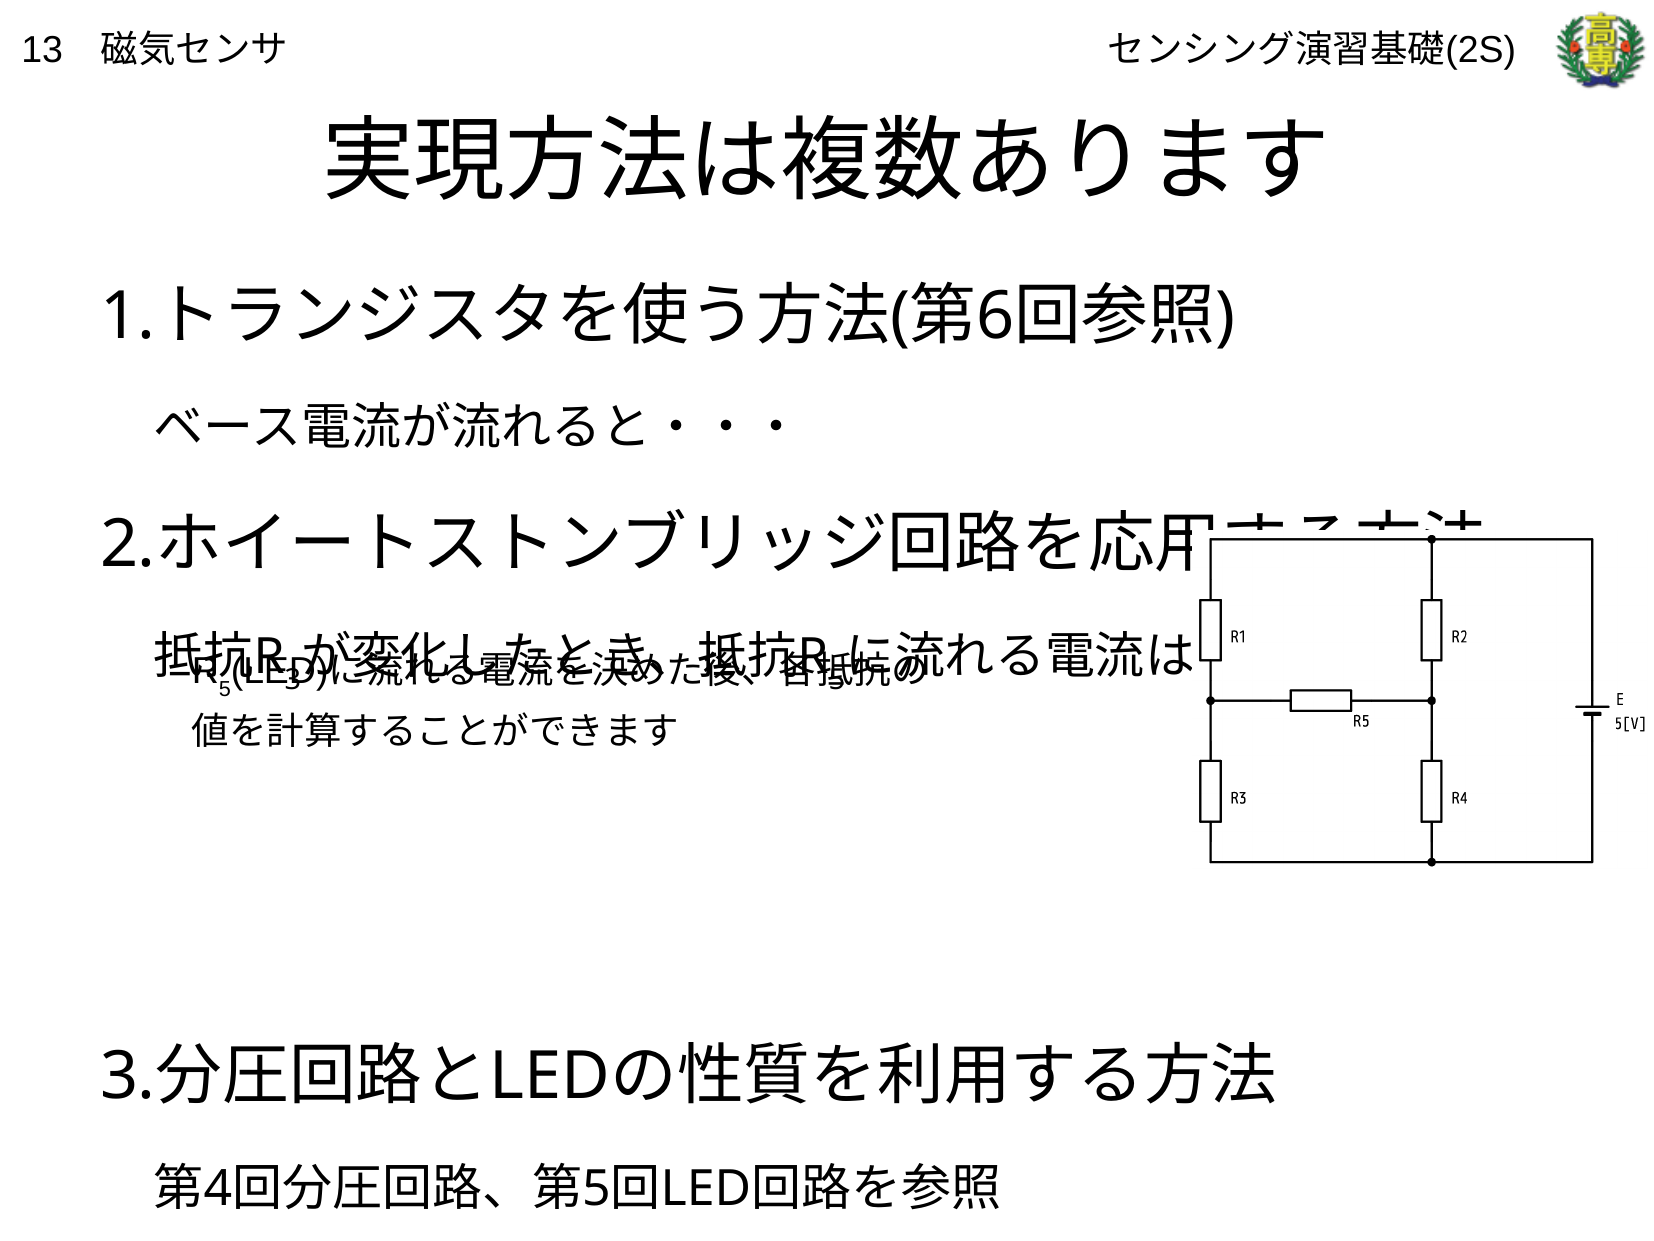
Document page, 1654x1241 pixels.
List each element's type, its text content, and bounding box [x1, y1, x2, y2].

list トランジスタを使う方法(第6回参照) ベース電流が流れると・・・ ホイートストンブリッジ回路を応用する方法 抵抗R3が変化したとき、抵抗R5に流れる電流は? 分圧回路とLEDの性質を利用する方法 第4回分圧回路、第5回LED回路を参照 LEDの性質: LEDに電流を流すには「ある電圧」が必要 「ある電圧」未満であれば電流が流れない [82, 260, 1571, 1213]
text_box 13 磁気センサ [6, 11, 923, 75]
text_box R5(LED)に流れる電流を決めた後、各抵抗の値を計算することができます [177, 632, 969, 751]
title 実現方法は複数あります [82, 49, 1571, 257]
picture [1192, 530, 1648, 869]
picture [1553, 2, 1650, 99]
text_box センシング演習基礎(2S) [1077, 11, 1531, 75]
